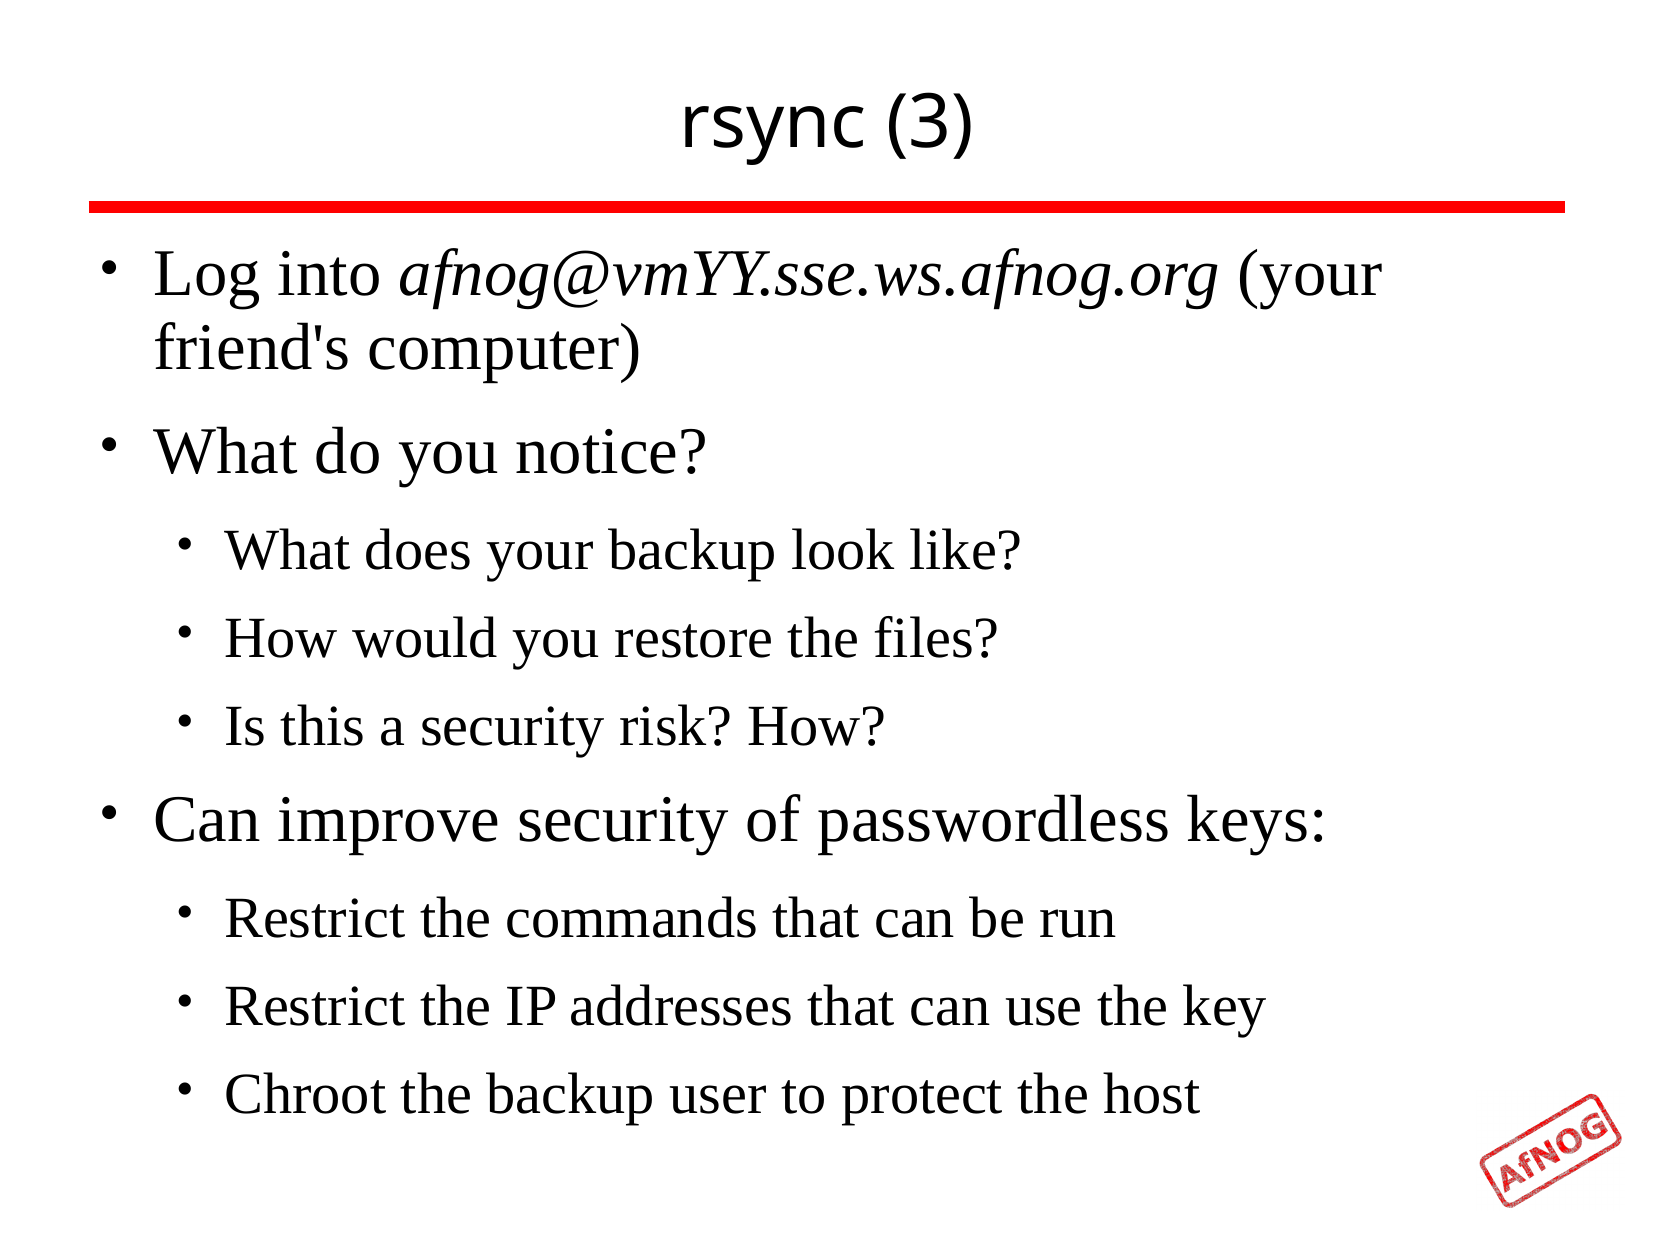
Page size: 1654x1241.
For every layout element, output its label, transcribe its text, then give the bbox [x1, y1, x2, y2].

list Log into afnog@vmYY.sse.ws.afnog.org (your friend's computer) What do you notice? What does your backup look like? How would you restore the files? Is this a security risk? How? Can improve security of passwordless keys: Restrict the commands that can be run Restrict the IP addresses that can use the key Chroot the backup user to protect the host [82, 236, 1571, 1127]
title rsync (3) [88, 29, 1565, 207]
picture [1476, 1090, 1625, 1211]
